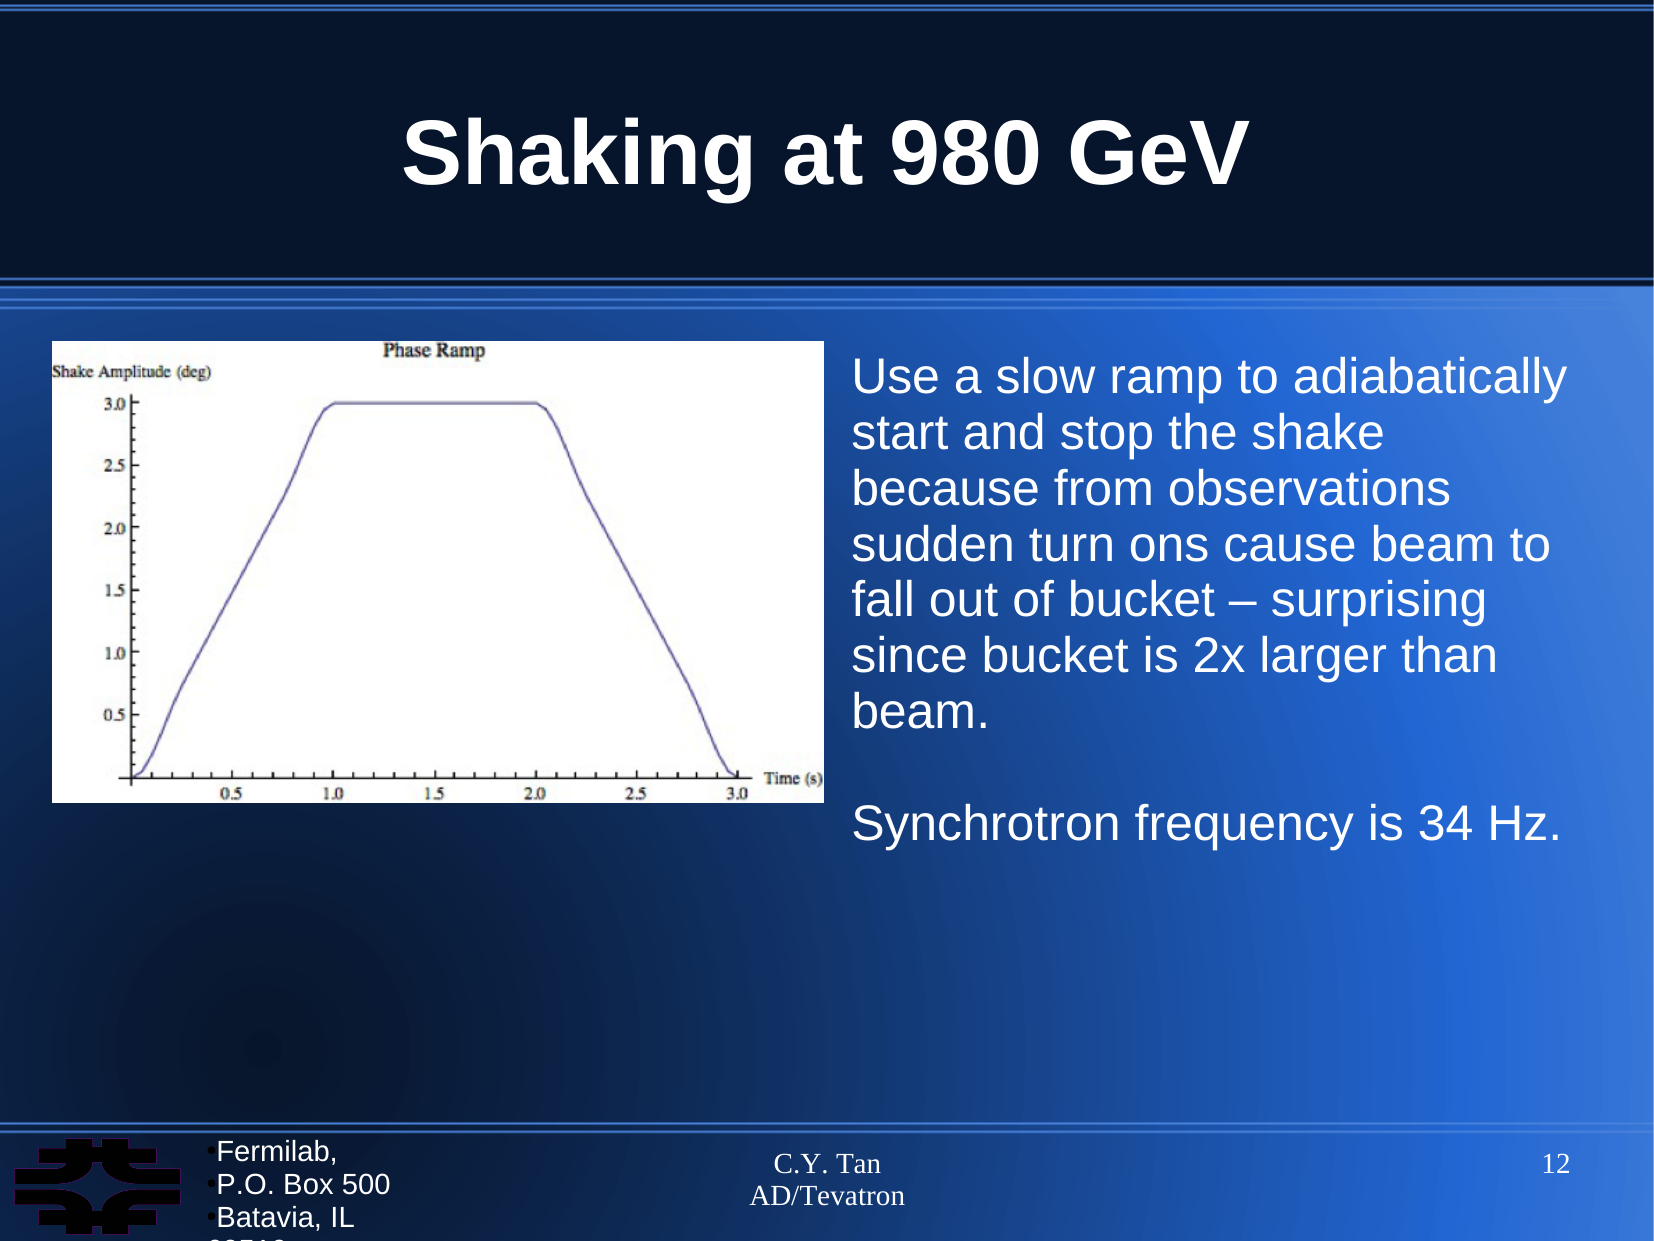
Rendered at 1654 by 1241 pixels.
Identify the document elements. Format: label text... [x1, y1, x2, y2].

title Shaking at 980 GeV [82, 49, 1571, 257]
text_box Use a slow ramp to adiabatically start and stop the shake because from observations sudden turn ons cause beam to fall out of bucket – surprising since bucket is 2x larger than beam. Synchrotron frequency is 34 Hz. [851, 348, 1583, 795]
picture [0, 0, 1654, 1241]
